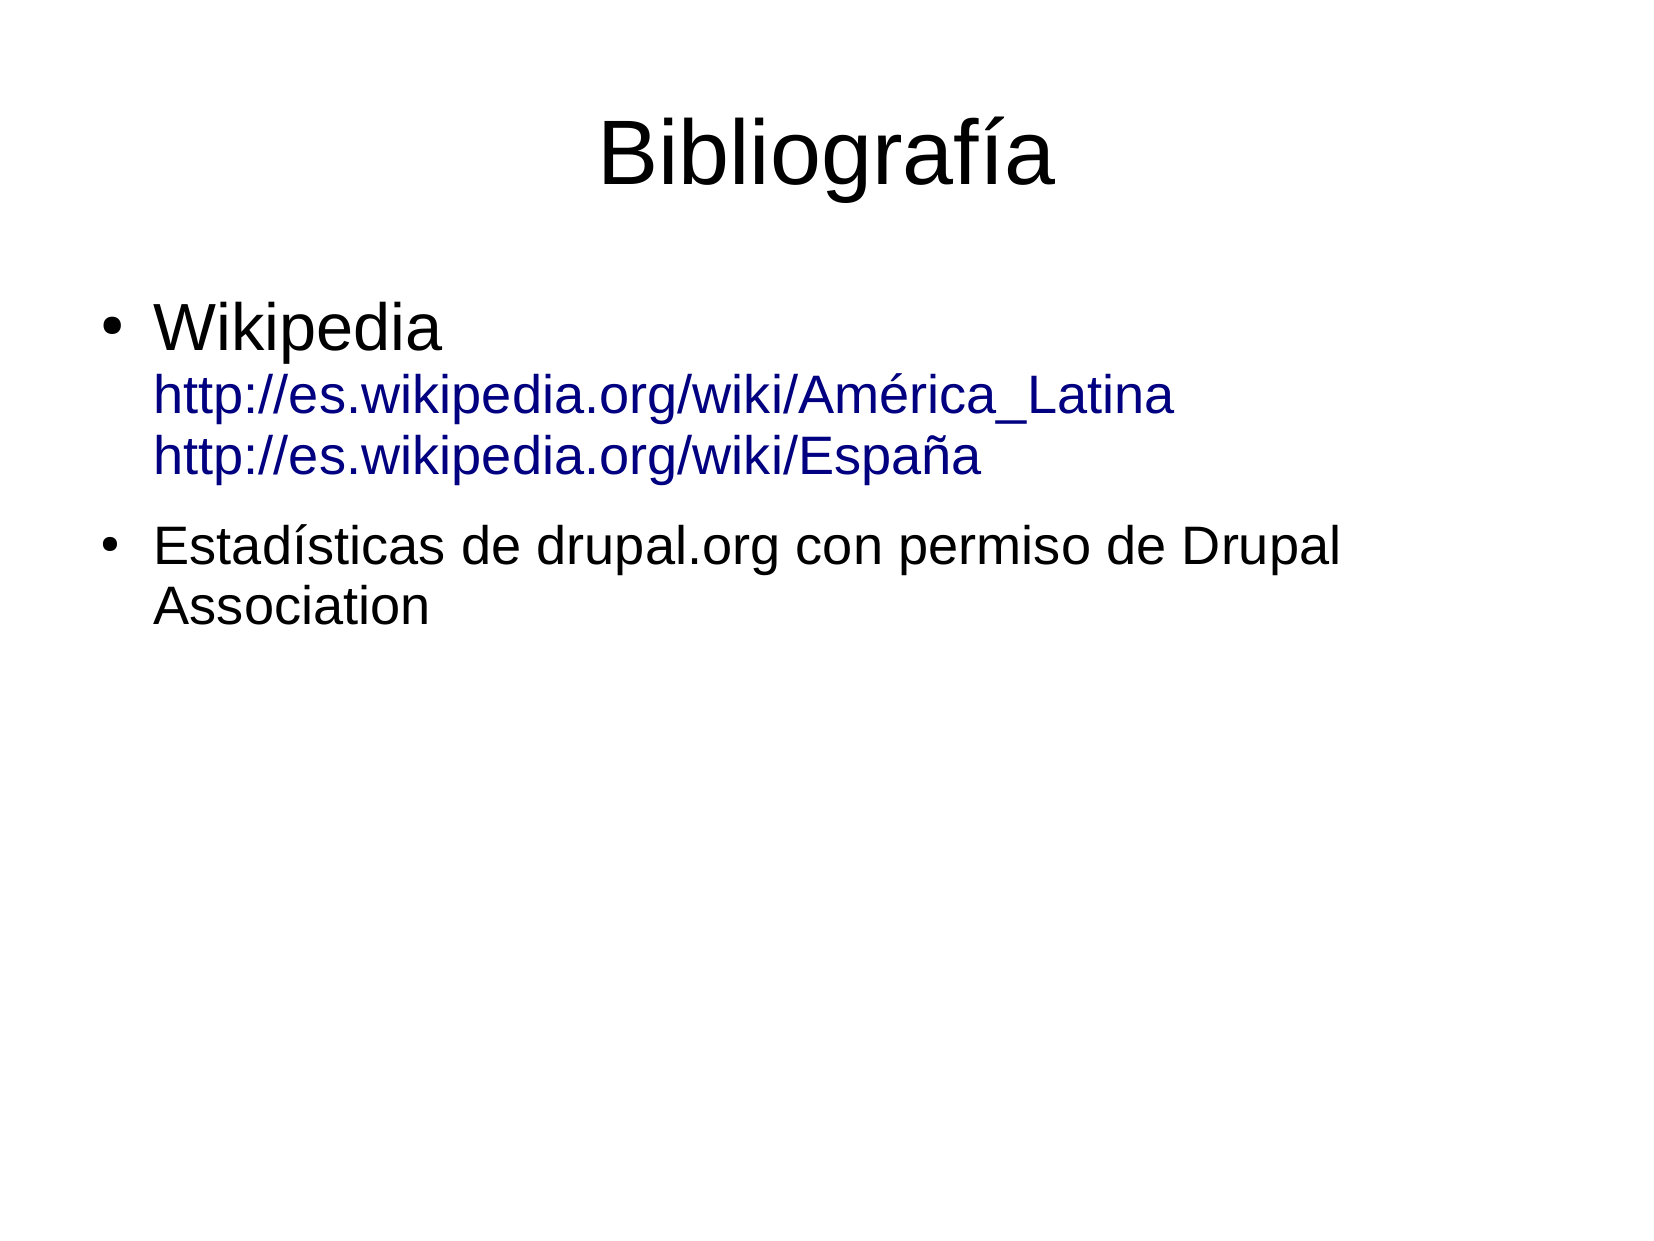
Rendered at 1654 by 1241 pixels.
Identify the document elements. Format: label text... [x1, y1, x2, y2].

list Wikipedia http://es.wikipedia.org/wiki/América_Latina http://es.wikipedia.org/wiki/España Estadísticas de drupal.org con permiso de Drupal Association [82, 290, 1571, 1109]
title Bibliografía [82, 49, 1571, 257]
